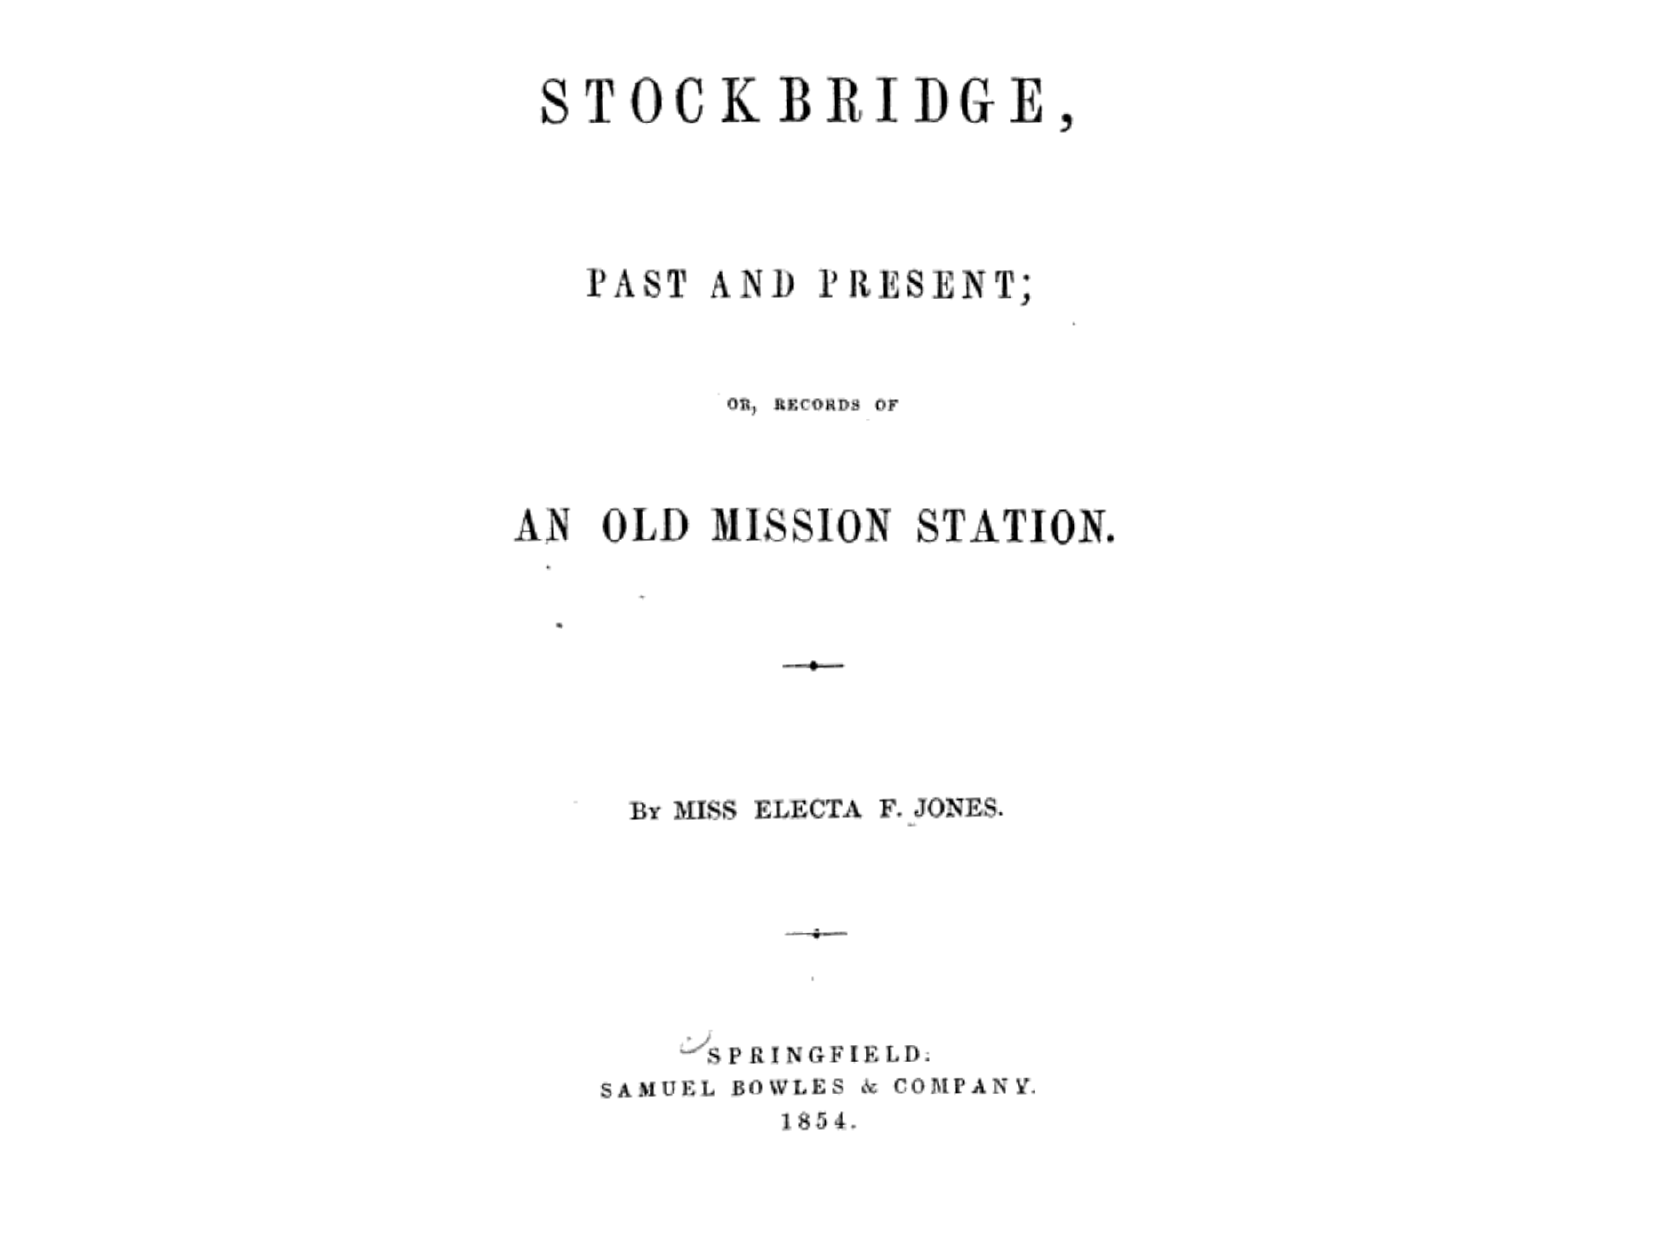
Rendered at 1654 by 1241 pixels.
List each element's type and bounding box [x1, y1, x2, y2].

picture [482, 26, 1171, 1174]
